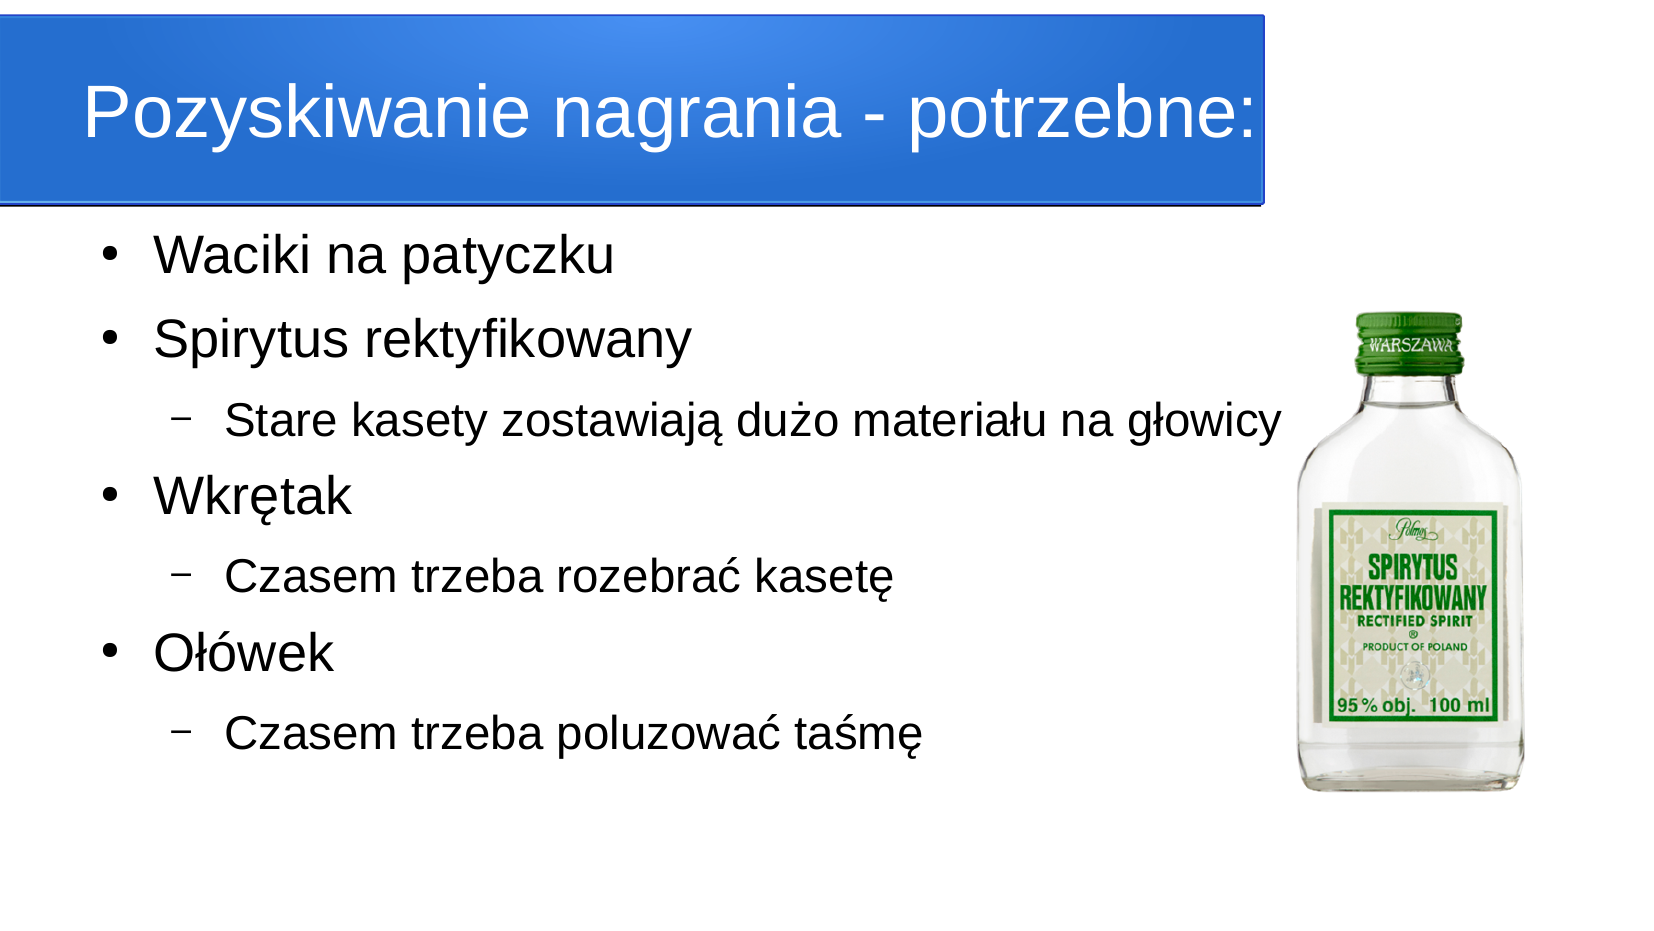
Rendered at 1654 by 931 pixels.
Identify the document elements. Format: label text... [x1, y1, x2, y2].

list Waciki na patyczku Spirytus rektyfikowany Stare kasety zostawiają dużo materiału na głowicy Wkrętak Czasem trzeba rozebrać kasetę Ołówek Czasem trzeba poluzować taśmę [82, 224, 1571, 764]
title Pozyskiwanie nagrania - potrzebne: [82, 29, 1264, 196]
picture [1157, 298, 1654, 804]
